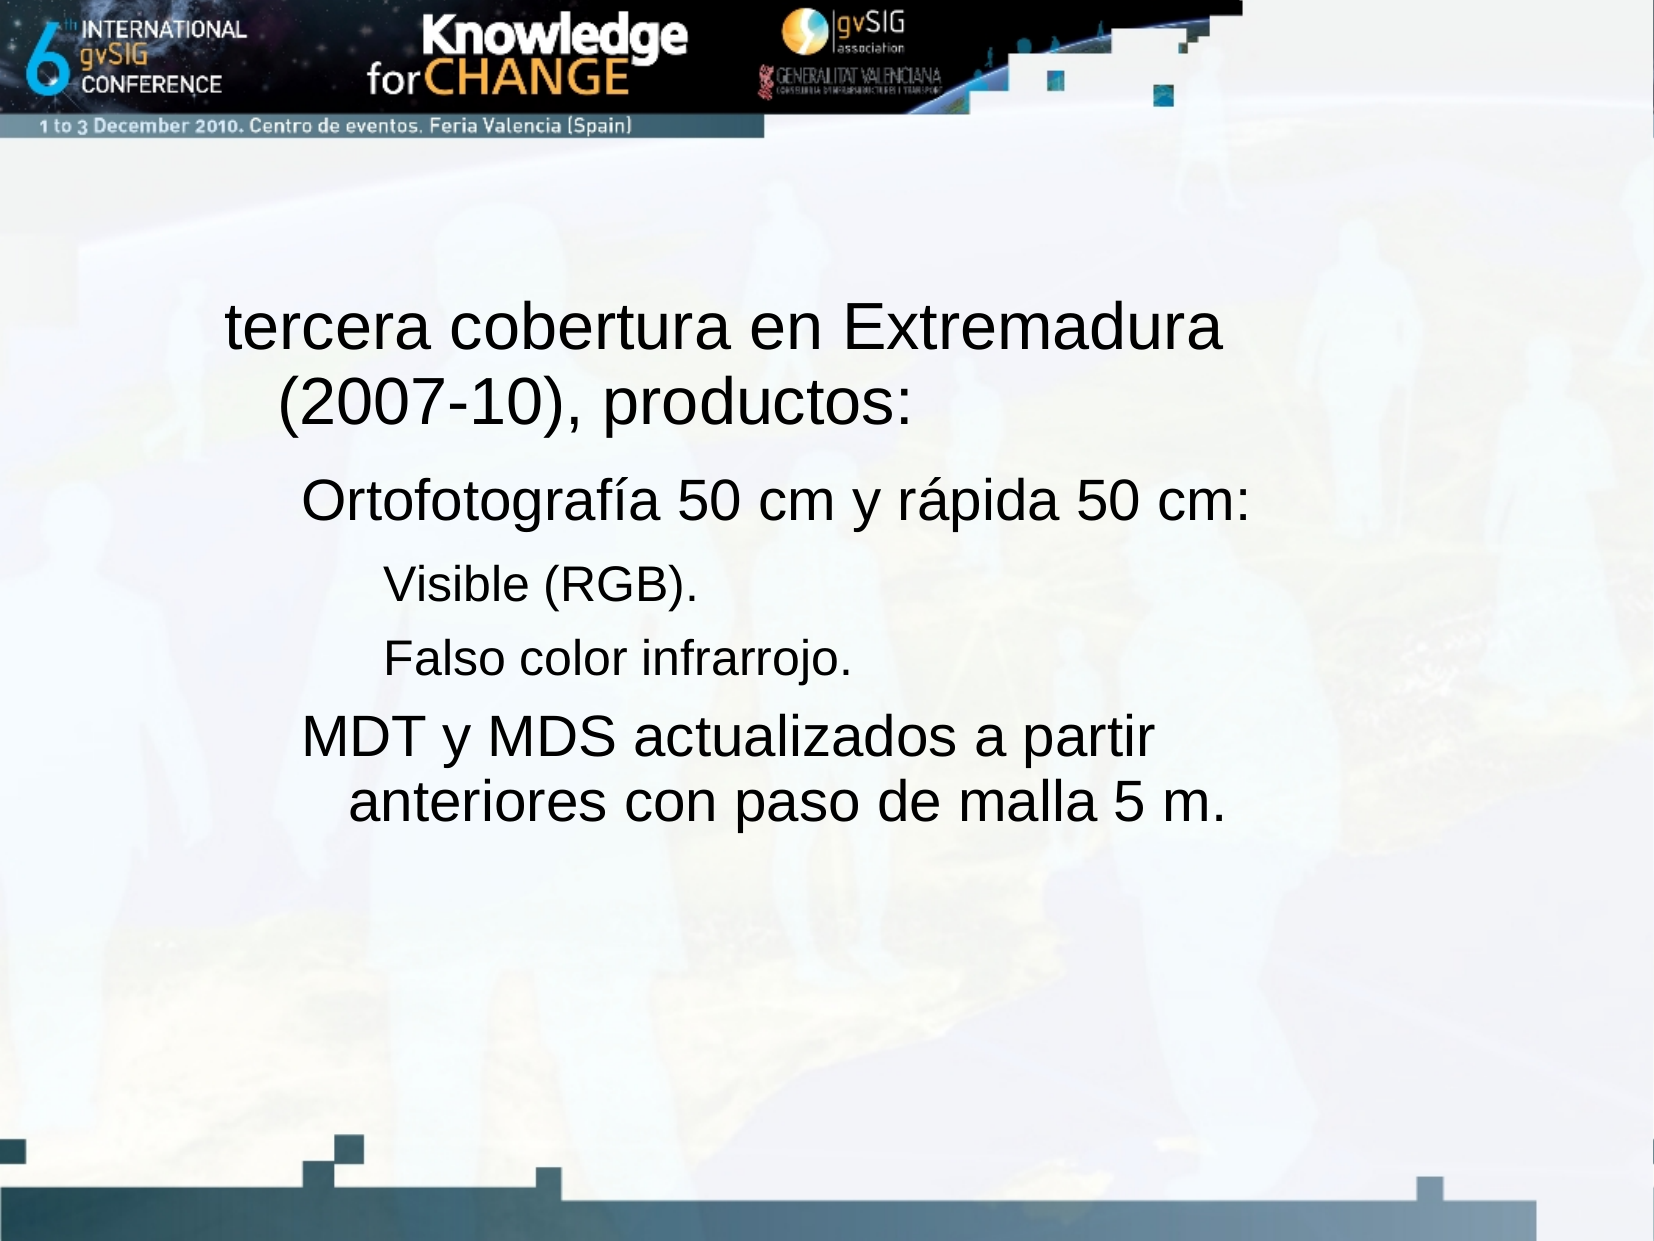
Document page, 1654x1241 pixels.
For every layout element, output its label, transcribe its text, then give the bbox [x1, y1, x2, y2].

list tercera cobertura en Extremadura (2007-10), productos: Ortofotografía 50 cm y rápida 50 cm: Visible (RGB). Falso color infrarrojo. MDT y MDS actualizados a partir anteriores con paso de malla 5 m. [206, 288, 1424, 1093]
picture [0, 0, 1654, 1241]
